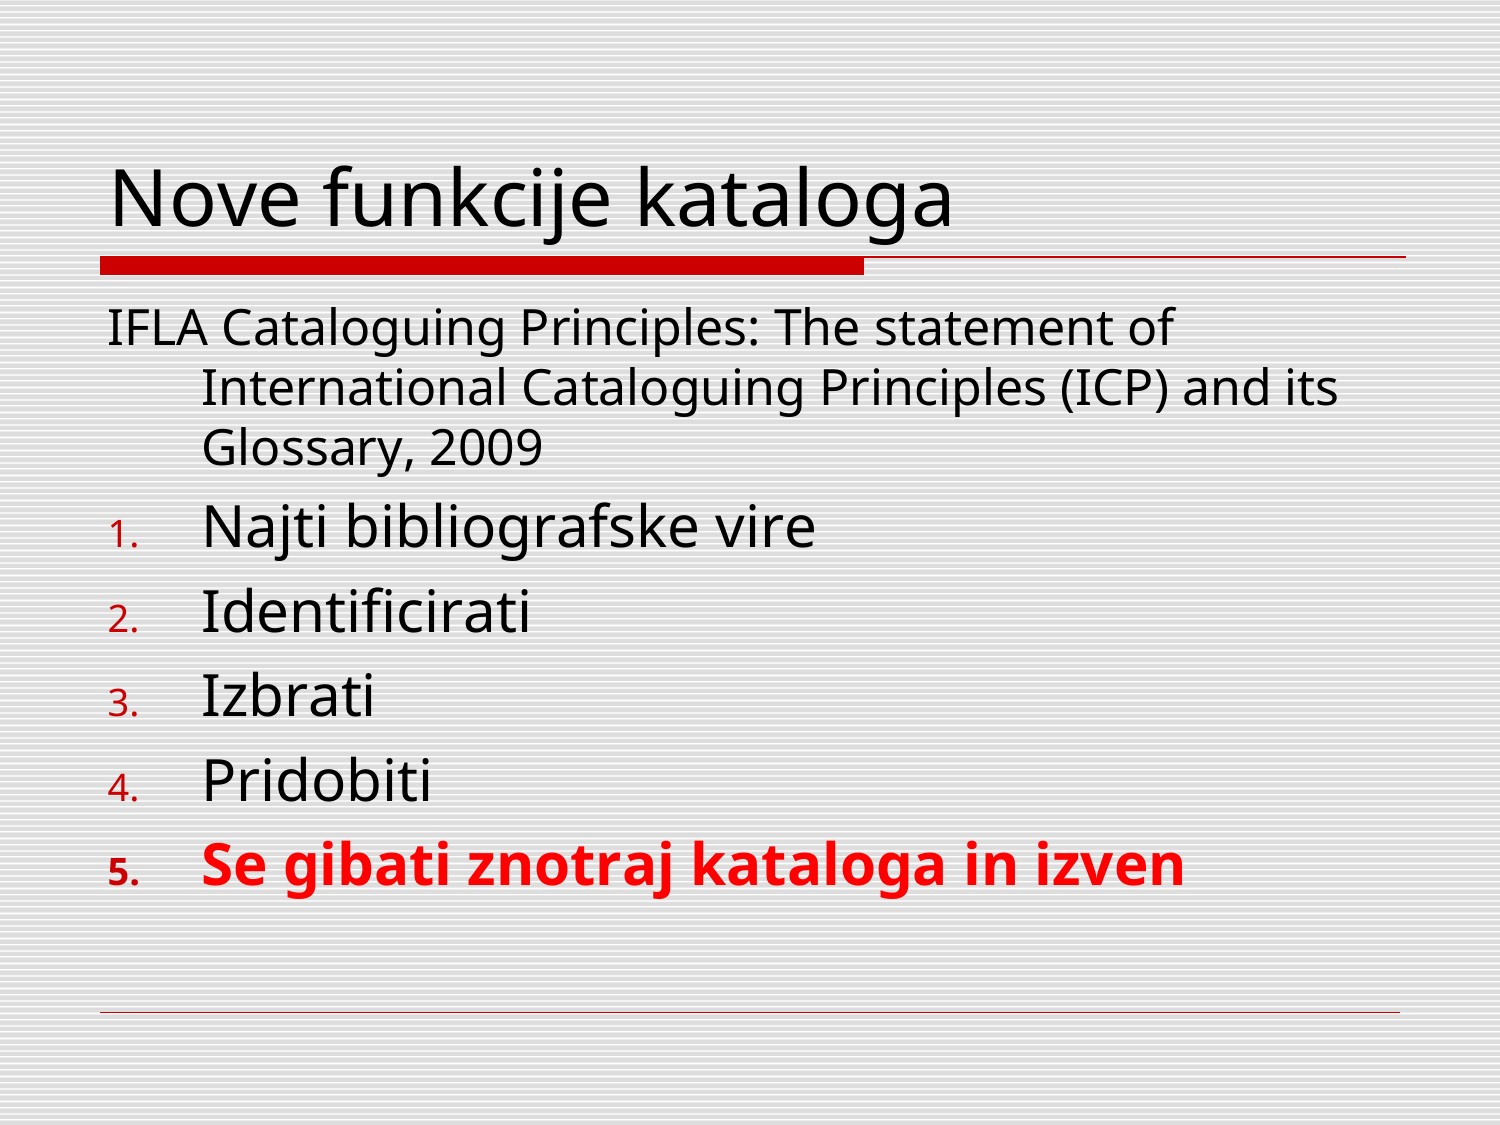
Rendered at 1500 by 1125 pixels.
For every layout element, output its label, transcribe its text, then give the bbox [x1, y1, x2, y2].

list IFLA Cataloguing Principles: The statement of International Cataloguing Principles (ICP) and its Glossary, 2009 Najti bibliografske vire Identificirati Izbrati Pridobiti Se gibati znotraj kataloga in izven [92, 287, 1406, 988]
picture [0, 0, 1500, 1125]
title Nove funkcije kataloga [94, 49, 1407, 250]
